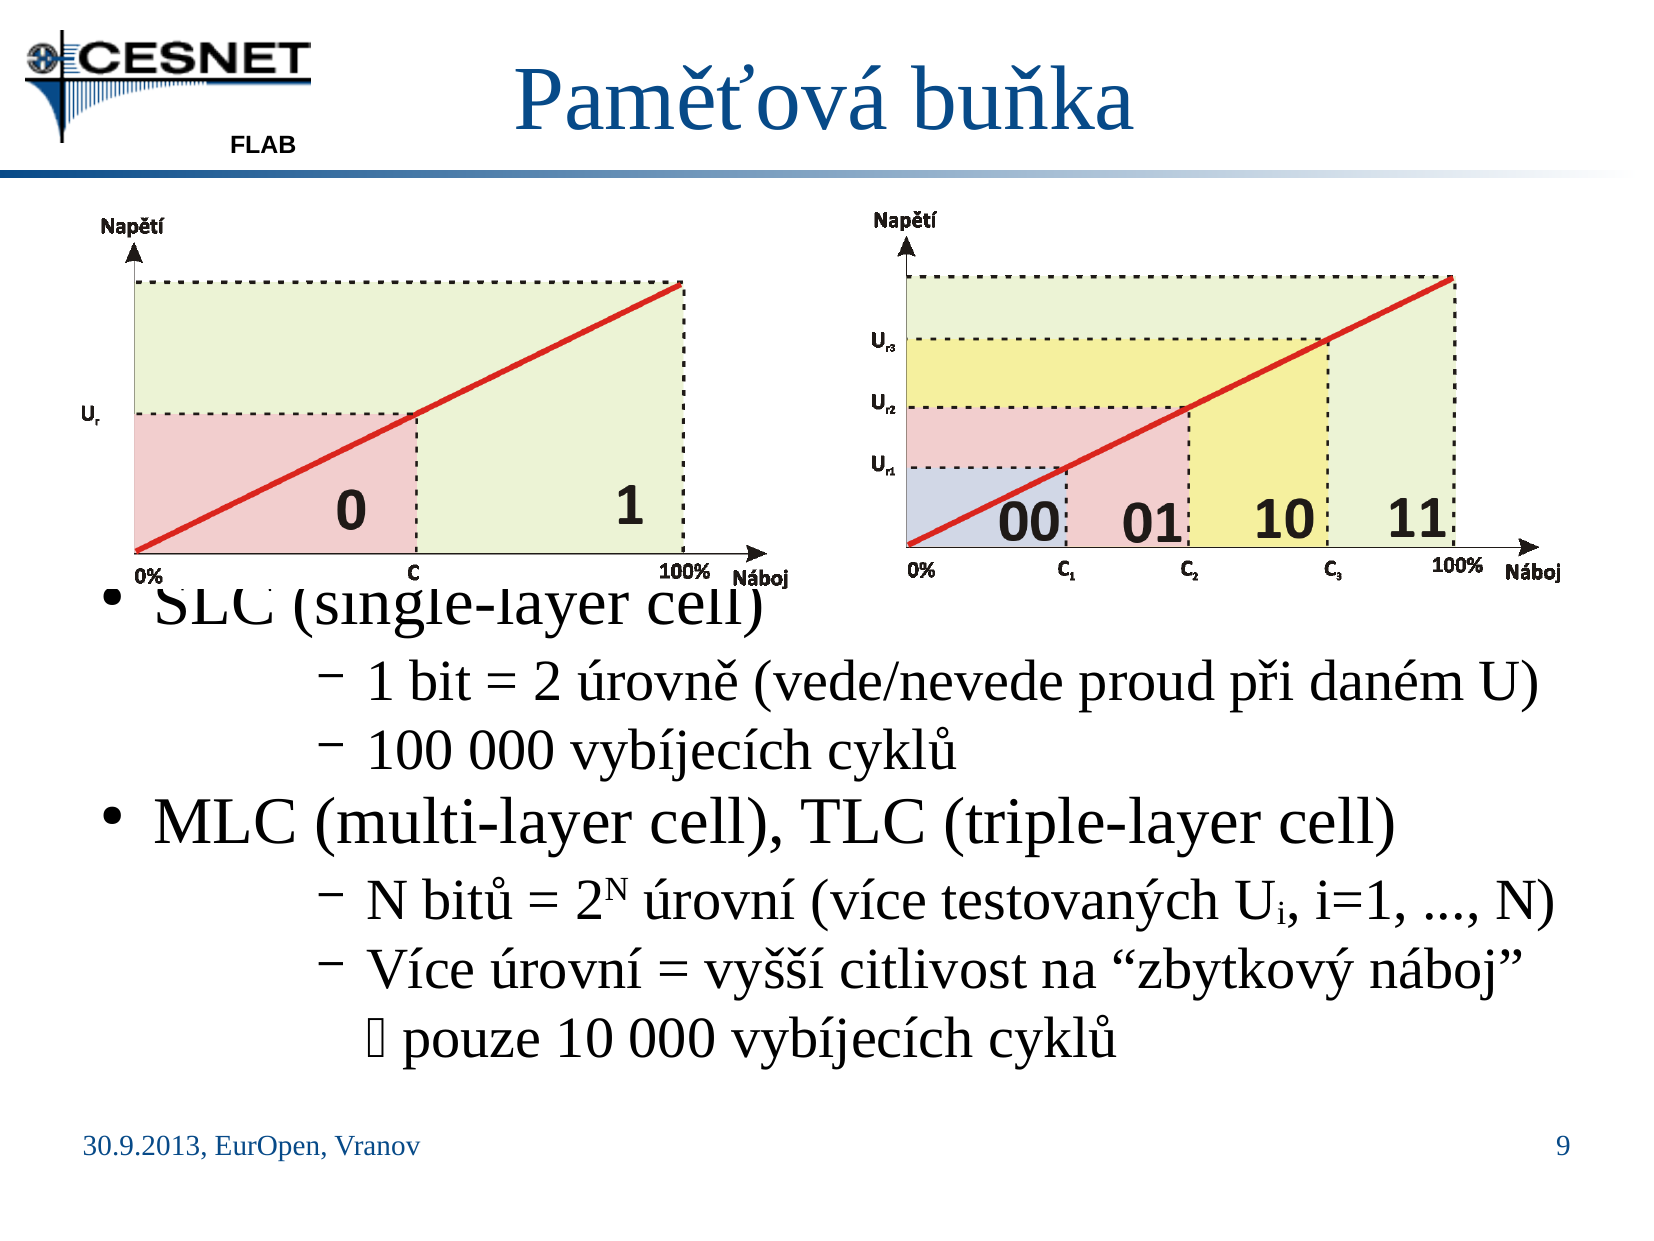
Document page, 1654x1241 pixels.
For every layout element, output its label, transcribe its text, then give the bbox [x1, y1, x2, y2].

list SLC (single-layer cell) 1 bit = 2 úrovně (vede/nevede proud při daném U) 100 000 vybíjecích cyklů MLC (multi-layer cell), TLC (triple-layer cell) N bitů = 2N úrovní (více testovaných Ui, i=1, ..., N) Více úrovní = vyšší citlivost na “zbytkový náboj” _ pouze 10 000 vybíjecích cyklů [82, 583, 1571, 1116]
title Paměťová buňka [79, 47, 1571, 150]
picture [80, 211, 1560, 589]
picture [25, 30, 311, 143]
